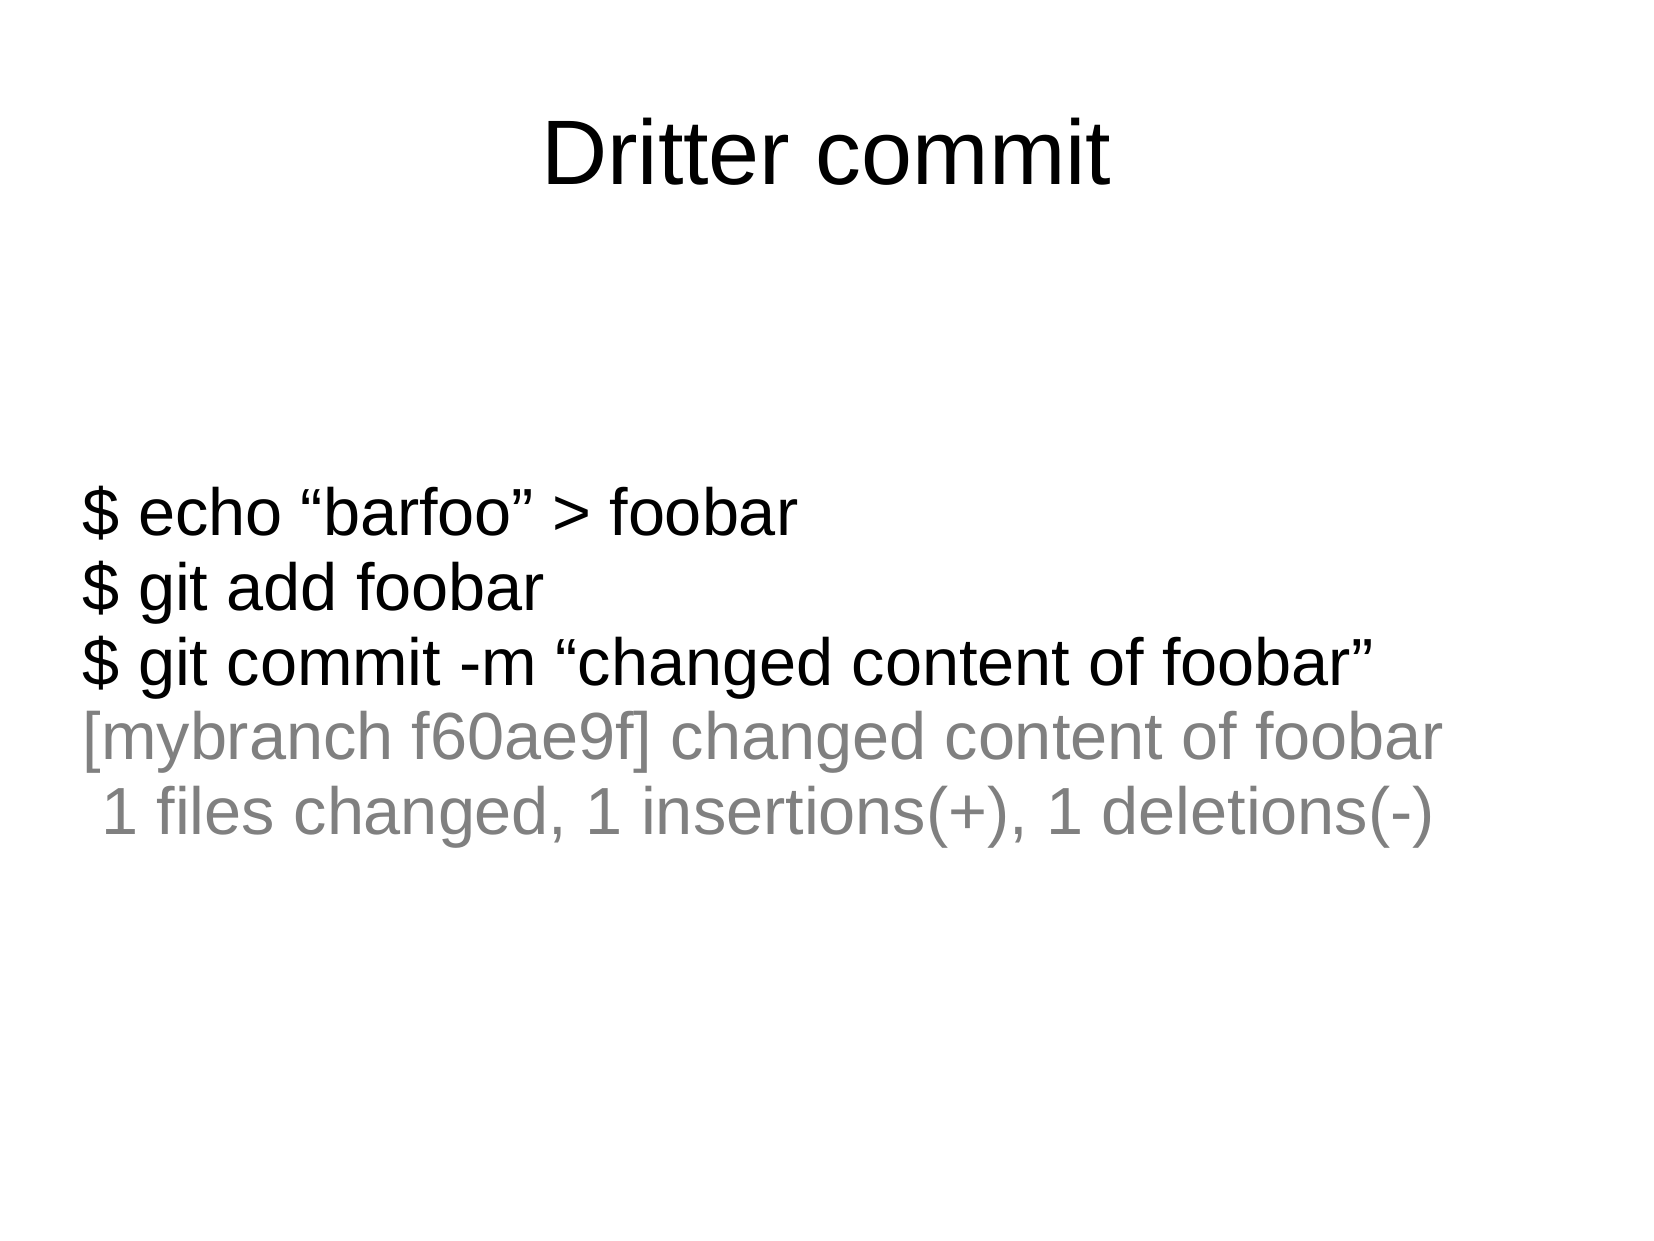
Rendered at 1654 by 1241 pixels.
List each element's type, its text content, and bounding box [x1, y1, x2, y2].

title Dritter commit [82, 56, 1571, 250]
subtitle $ echo “barfoo” > foobar $ git add foobar $ git commit -m “changed content of foobar” [mybranch f60ae9f] changed content of foobar 1 files changed, 1 insertions(+), 1 deletions(-) [82, 297, 1571, 1102]
